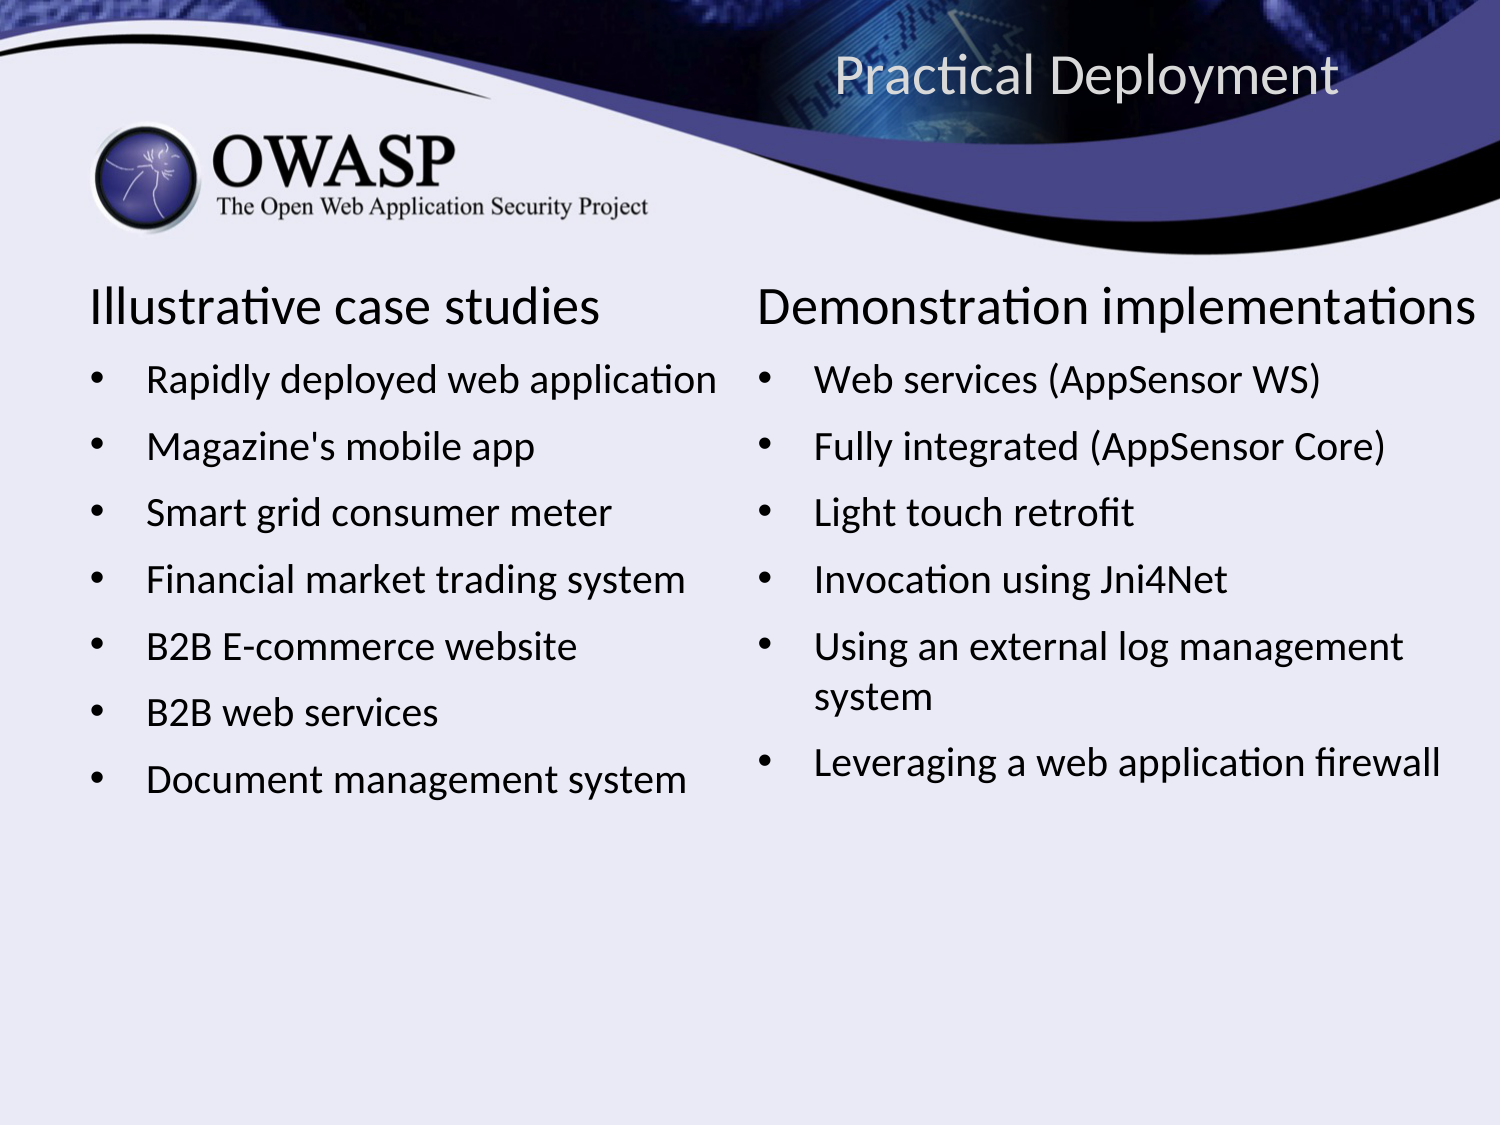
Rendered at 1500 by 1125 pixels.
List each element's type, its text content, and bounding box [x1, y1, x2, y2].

list Illustrative case studies Rapidly deployed web application Magazine's mobile app Smart grid consumer meter Financial market trading system B2B E-commerce website B2B web services Document management system [75, 262, 734, 1018]
title Practical Deployment [699, 0, 1476, 149]
list Demonstration implementations Web services (AppSensor WS) Fully integrated (AppSensor Core) Light touch retrofit Invocation using Jni4Net Using an external log management system Leveraging a web application firewall [742, 262, 1497, 1018]
picture [0, 0, 1500, 1125]
